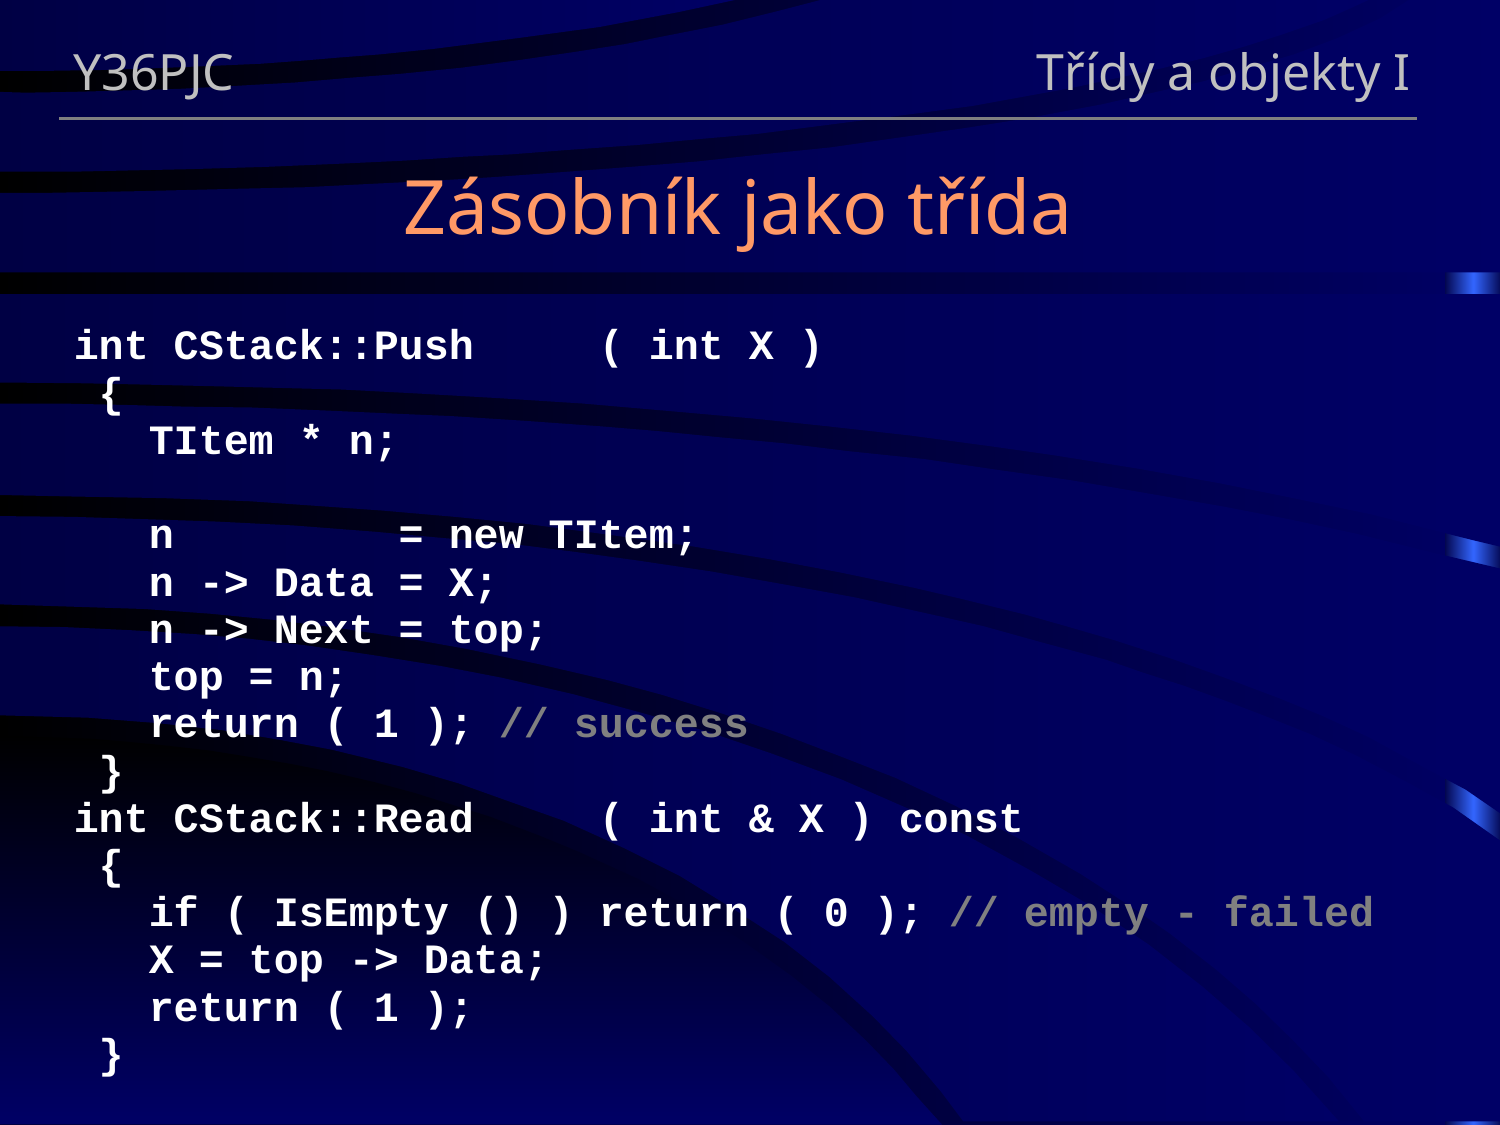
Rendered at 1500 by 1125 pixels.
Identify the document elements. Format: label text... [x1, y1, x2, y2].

text_box Y36PJC [59, 29, 251, 105]
text_box Zásobník jako třída int CStack::Push ( int X ) { TItem * n; n = new TItem; n -> Data = X; n -> Next = top; top = n; return ( 1 ); // success } int CStack::Read ( int & X ) const { if ( IsEmpty () ) return ( 0 ); // empty - failed X = top -> Data; return ( 1 ); } [59, 147, 1418, 1125]
text_box Třídy a objekty I [1021, 29, 1418, 105]
